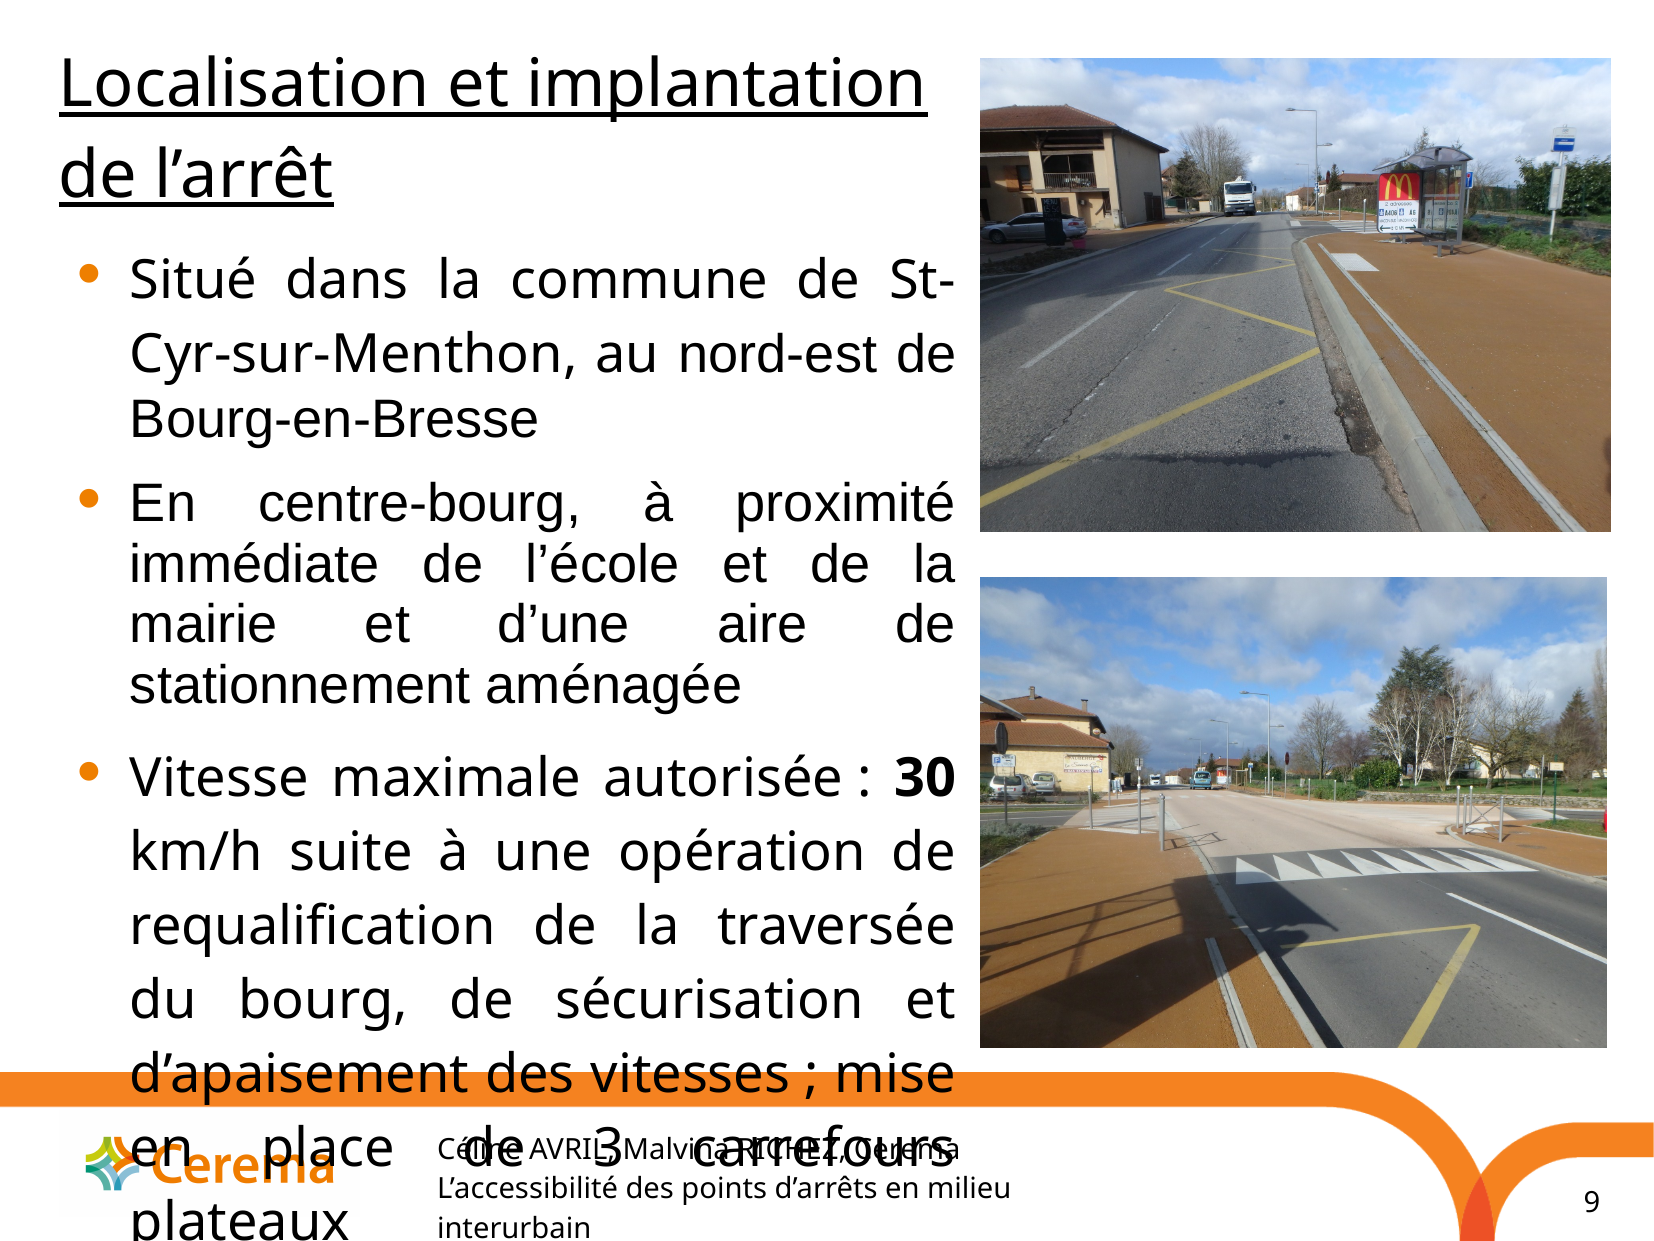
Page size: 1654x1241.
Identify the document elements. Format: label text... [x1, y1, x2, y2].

picture [138, 1214, 154, 1237]
picture [137, 1072, 153, 1089]
picture [980, 577, 1607, 1048]
picture [980, 58, 1611, 532]
picture [493, 1072, 509, 1089]
picture [0, 1072, 1654, 1241]
picture [209, 1072, 225, 1089]
picture [599, 1072, 609, 1087]
picture [177, 1078, 191, 1089]
list Localisation et implantation de l’arrêt Situé dans la commune de St-Cyr-sur-Menthon, au nord-est de Bourg-en-Bresse En centre-bourg, à proximité immédiate de l’école et de la mairie et d’une aire de stationnement aménagée Vitesse maximale autorisée : 30 km/h suite à une opération de requalification de la traversée du bourg, de sécurisation et d’apaisement des vitesses ; mise en place de 3 carrefours plateaux Composantes techniques Hauteur de quai : 21 cm Largeur de quai de 2.9m permettant le retournement d’un UFR Bordures biaises , pour un accostage du car au plus près du quai Bande de guidage et zone de sécurité [0, 35, 957, 1027]
picture [184, 1226, 198, 1237]
picture [138, 1236, 147, 1241]
picture [241, 1078, 255, 1089]
picture [235, 1214, 250, 1223]
picture [264, 1226, 278, 1237]
